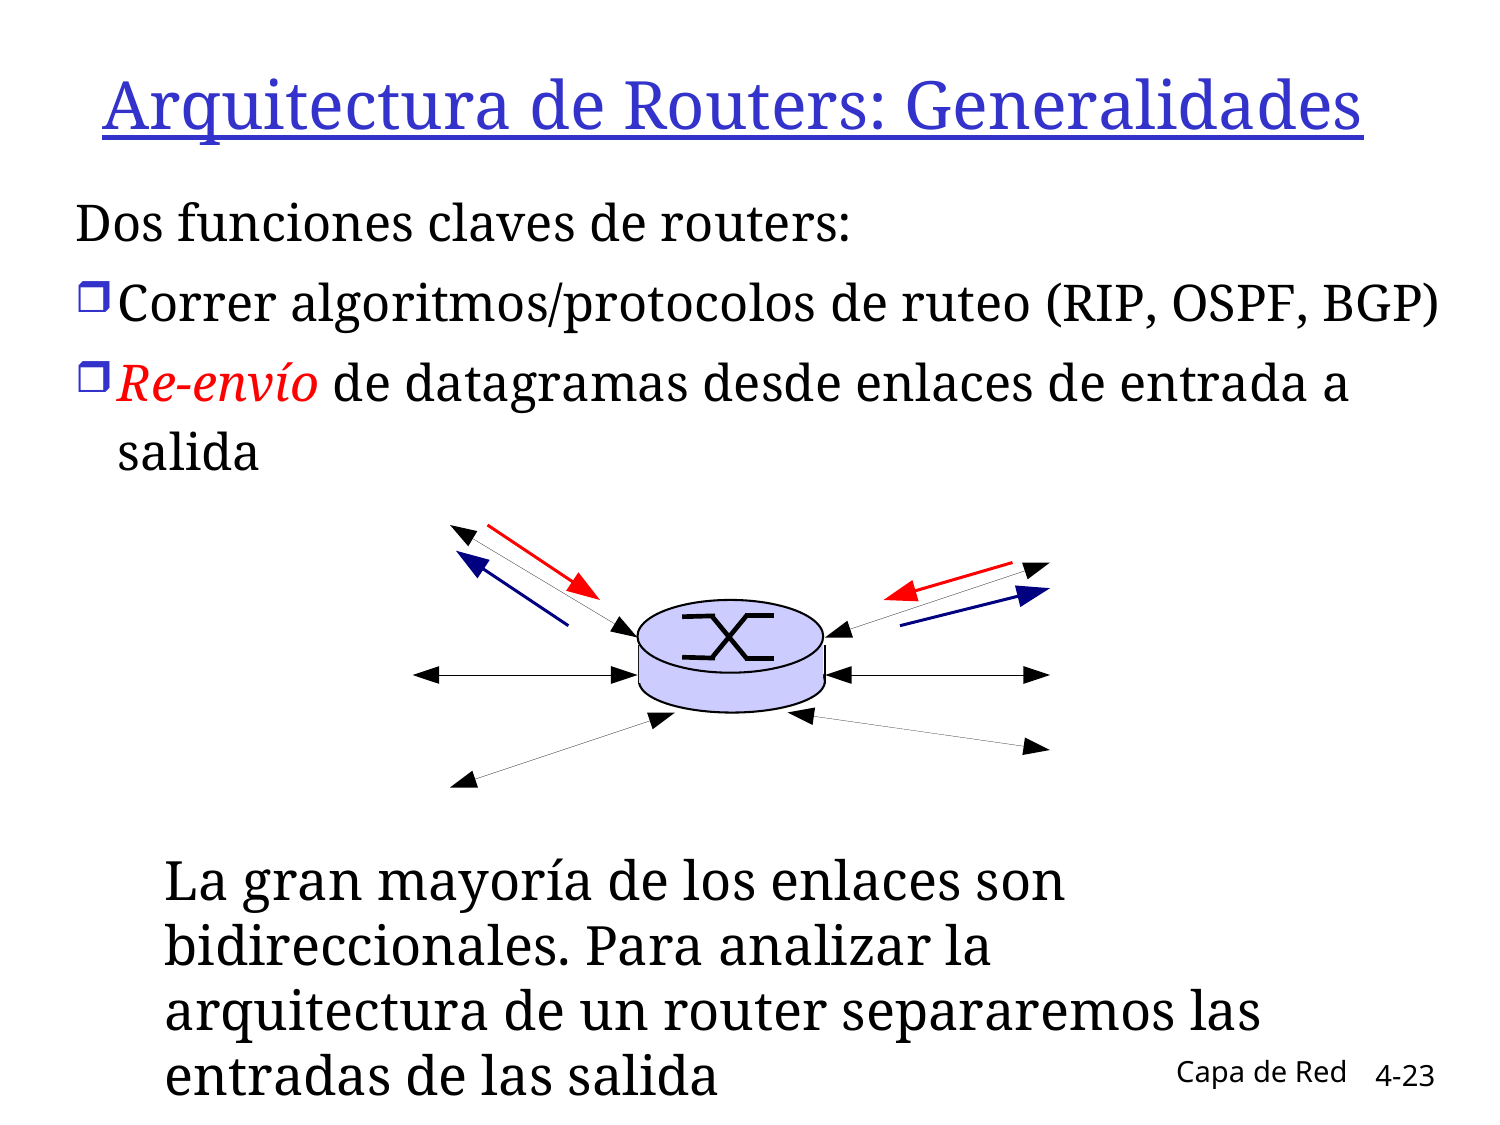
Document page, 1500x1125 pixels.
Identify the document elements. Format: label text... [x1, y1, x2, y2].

text_box [637, 599, 825, 713]
list Dos funciones claves de routers: Correr algoritmos/protocolos de ruteo (RIP, OSPF, BGP) Re-envío de datagramas desde enlaces de entrada a salida [75, 187, 1463, 526]
text_box La gran mayoría de los enlaces son bidireccionales. Para analizar la arquitectura de un router separaremos las entradas de las salida [150, 838, 1313, 1049]
title Arquitectura de Routers: Generalidades [87, 15, 1426, 187]
